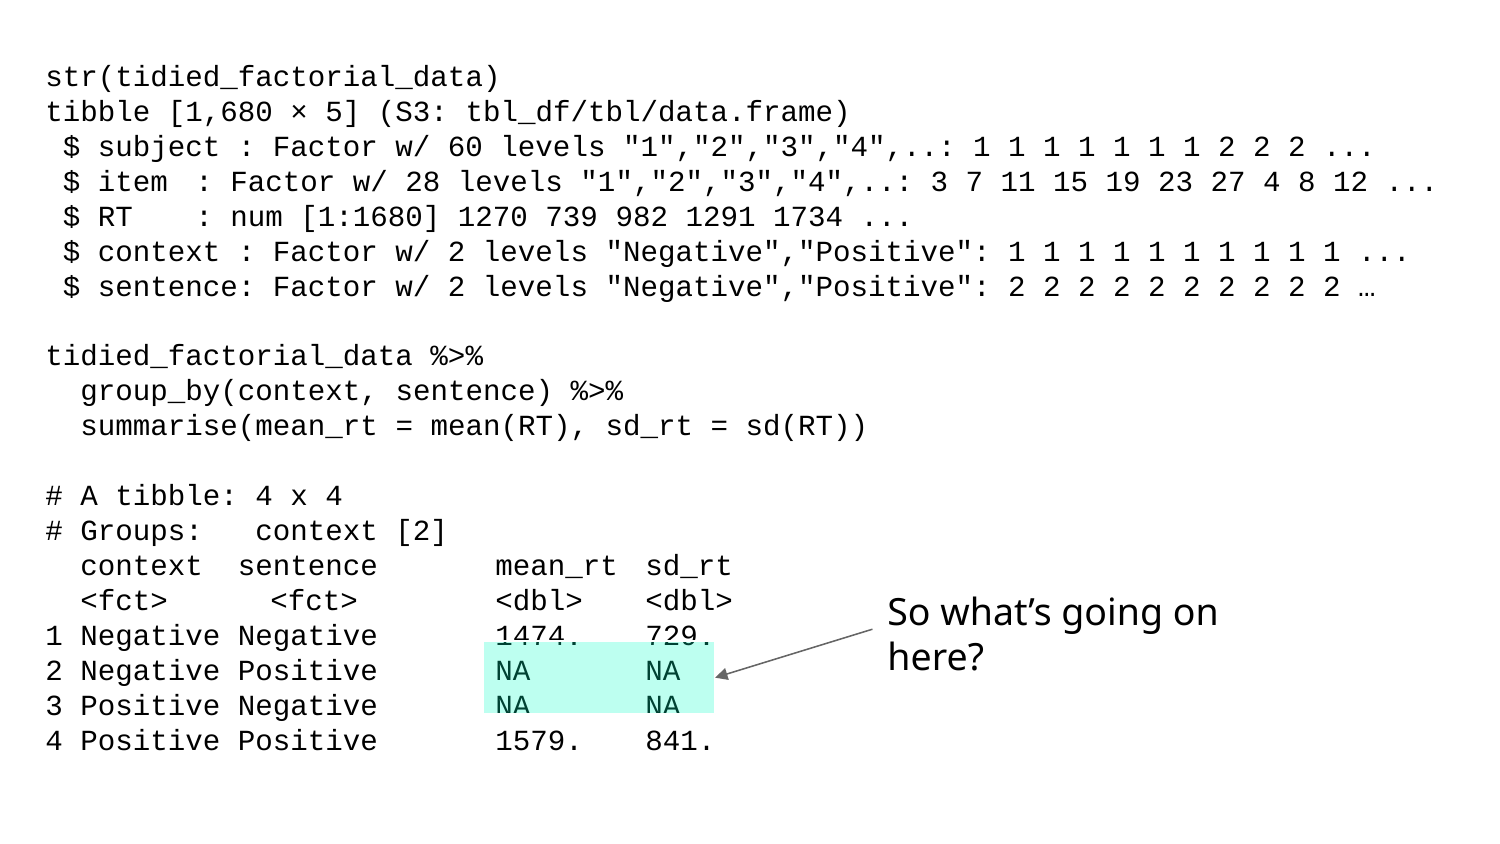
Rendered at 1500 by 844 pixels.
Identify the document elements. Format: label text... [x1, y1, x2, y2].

text_box str(tidied_factorial_data) tibble [1,680 × 5] (S3: tbl_df/tbl/data.frame) $ subject : Factor w/ 60 levels "1","2","3","4",..: 1 1 1 1 1 1 1 2 2 2 ... $ item : Factor w/ 28 levels "1","2","3","4",..: 3 7 11 15 19 23 27 4 8 12 ... $ RT : num [1:1680] 1270 739 982 1291 1734 ... $ context : Factor w/ 2 levels "Negative","Positive": 1 1 1 1 1 1 1 1 1 1 ... $ sentence: Factor w/ 2 levels "Negative","Positive": 2 2 2 2 2 2 2 2 2 2 … tidied_factorial_data %>% group_by(context, sentence) %>% summarise(mean_rt = mean(RT), sd_rt = sd(RT)) # A tibble: 4 x 4 # Groups: context [2] context sentence mean_rt sd_rt <fct> <fct> <dbl> <dbl> 1 Negative Negative 1474. 729. 2 Negative Positive NA NA 3 Positive Negative NA NA 4 Positive Positive 1579. 841. [30, 42, 1474, 820]
text_box [483, 641, 716, 715]
text_box So what’s going on here? [872, 572, 1250, 686]
